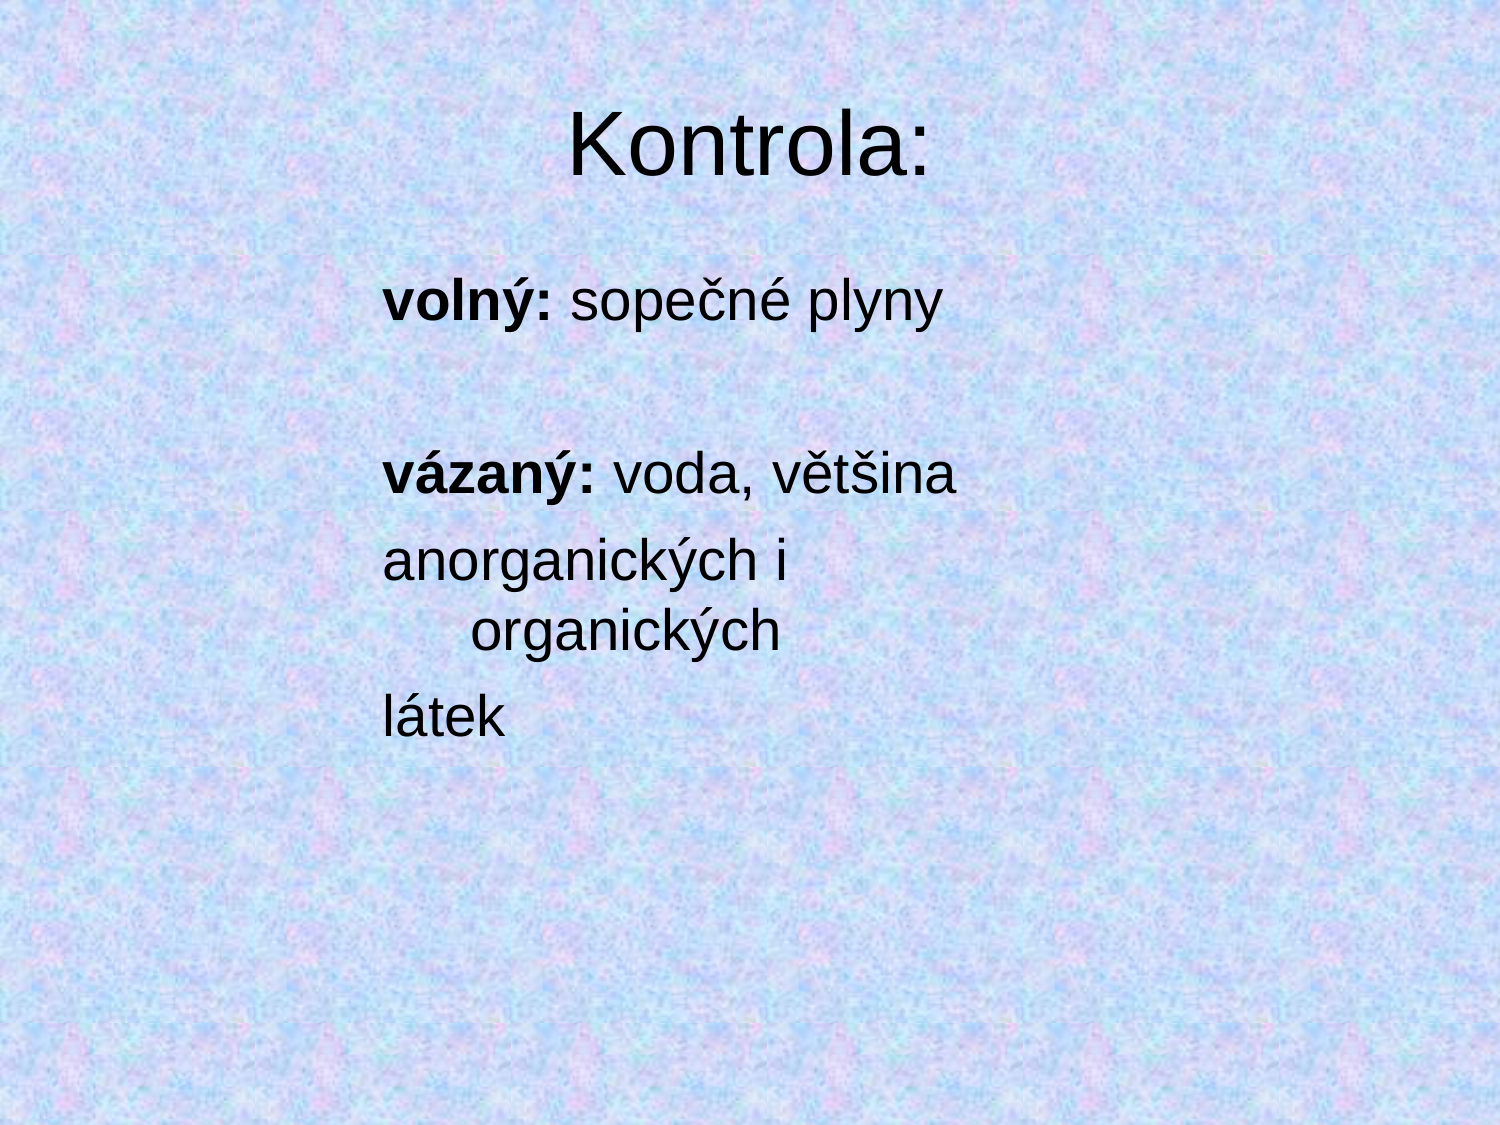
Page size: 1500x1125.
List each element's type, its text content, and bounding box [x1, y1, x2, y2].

title Kontrola: [75, 21, 1426, 257]
list volný: sopečné plyny vázaný: voda, většina anorganických i organických látek [295, 262, 1063, 1006]
